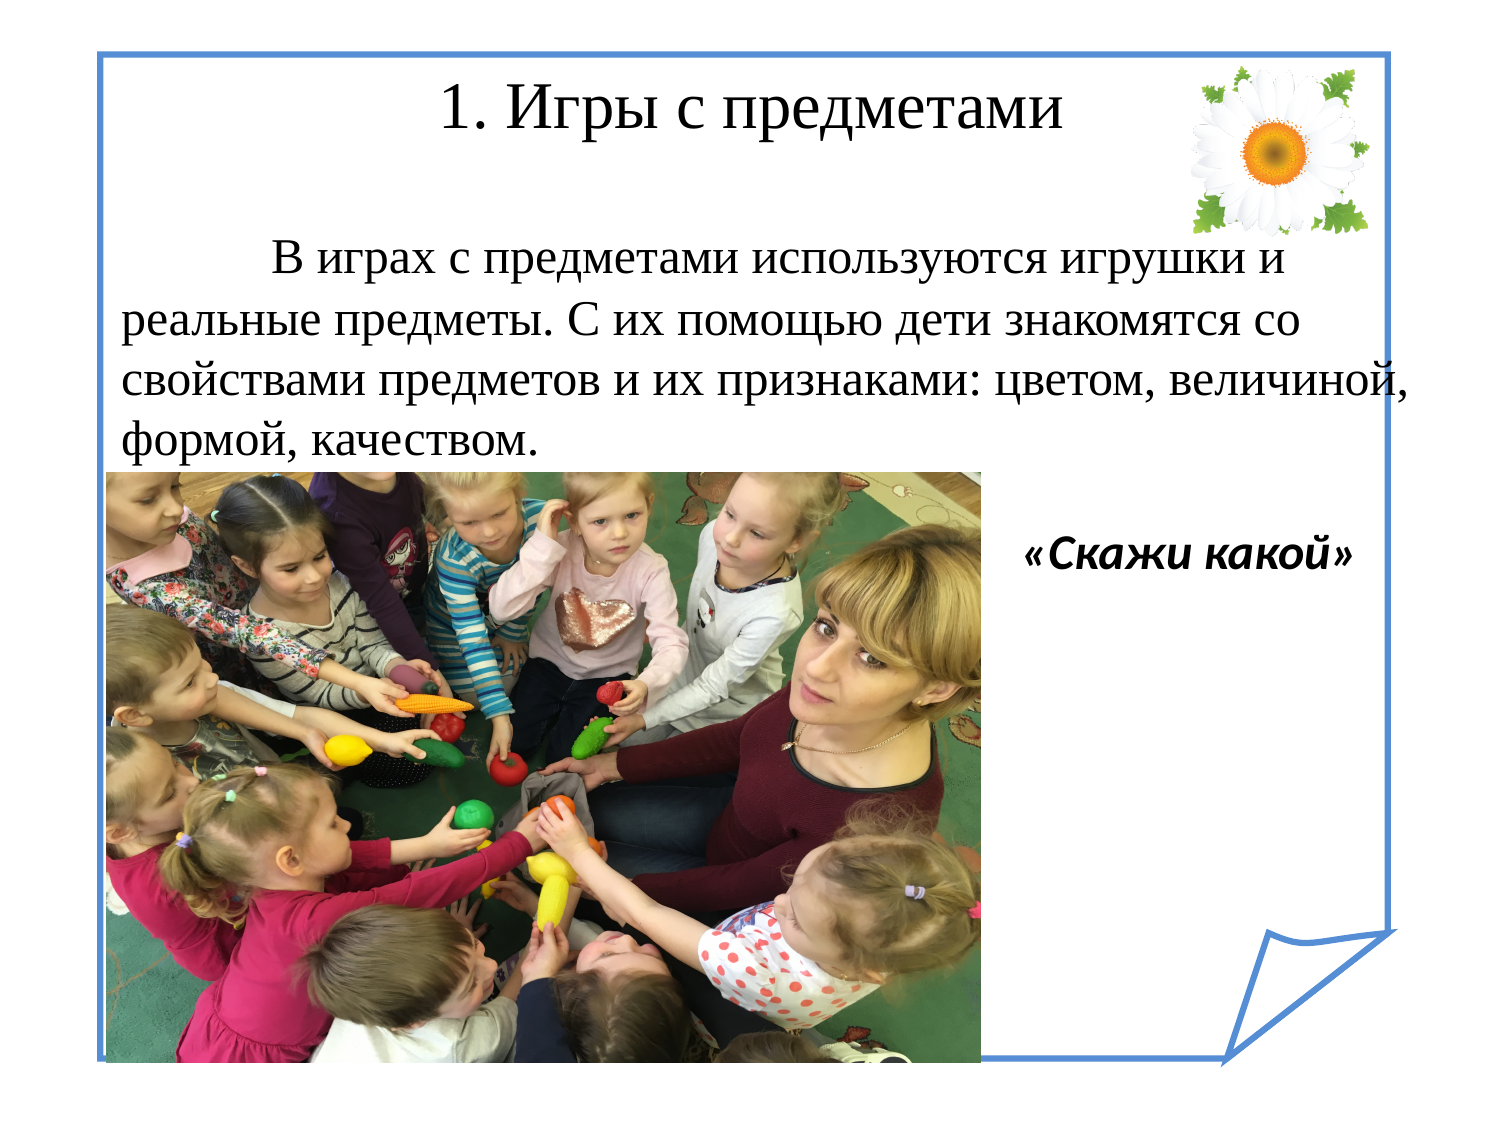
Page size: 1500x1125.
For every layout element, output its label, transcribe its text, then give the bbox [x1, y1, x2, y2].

picture [106, 472, 981, 1063]
title 1. Игры с предметами [76, 54, 1427, 243]
list В играх с предметами используются игрушки и реальные предметы. С их помощью дети знакомятся со свойствами предметов и их признаками: цветом, величиной, формой, качеством. [106, 208, 1427, 951]
text_box «Скажи какой» [981, 524, 1382, 590]
